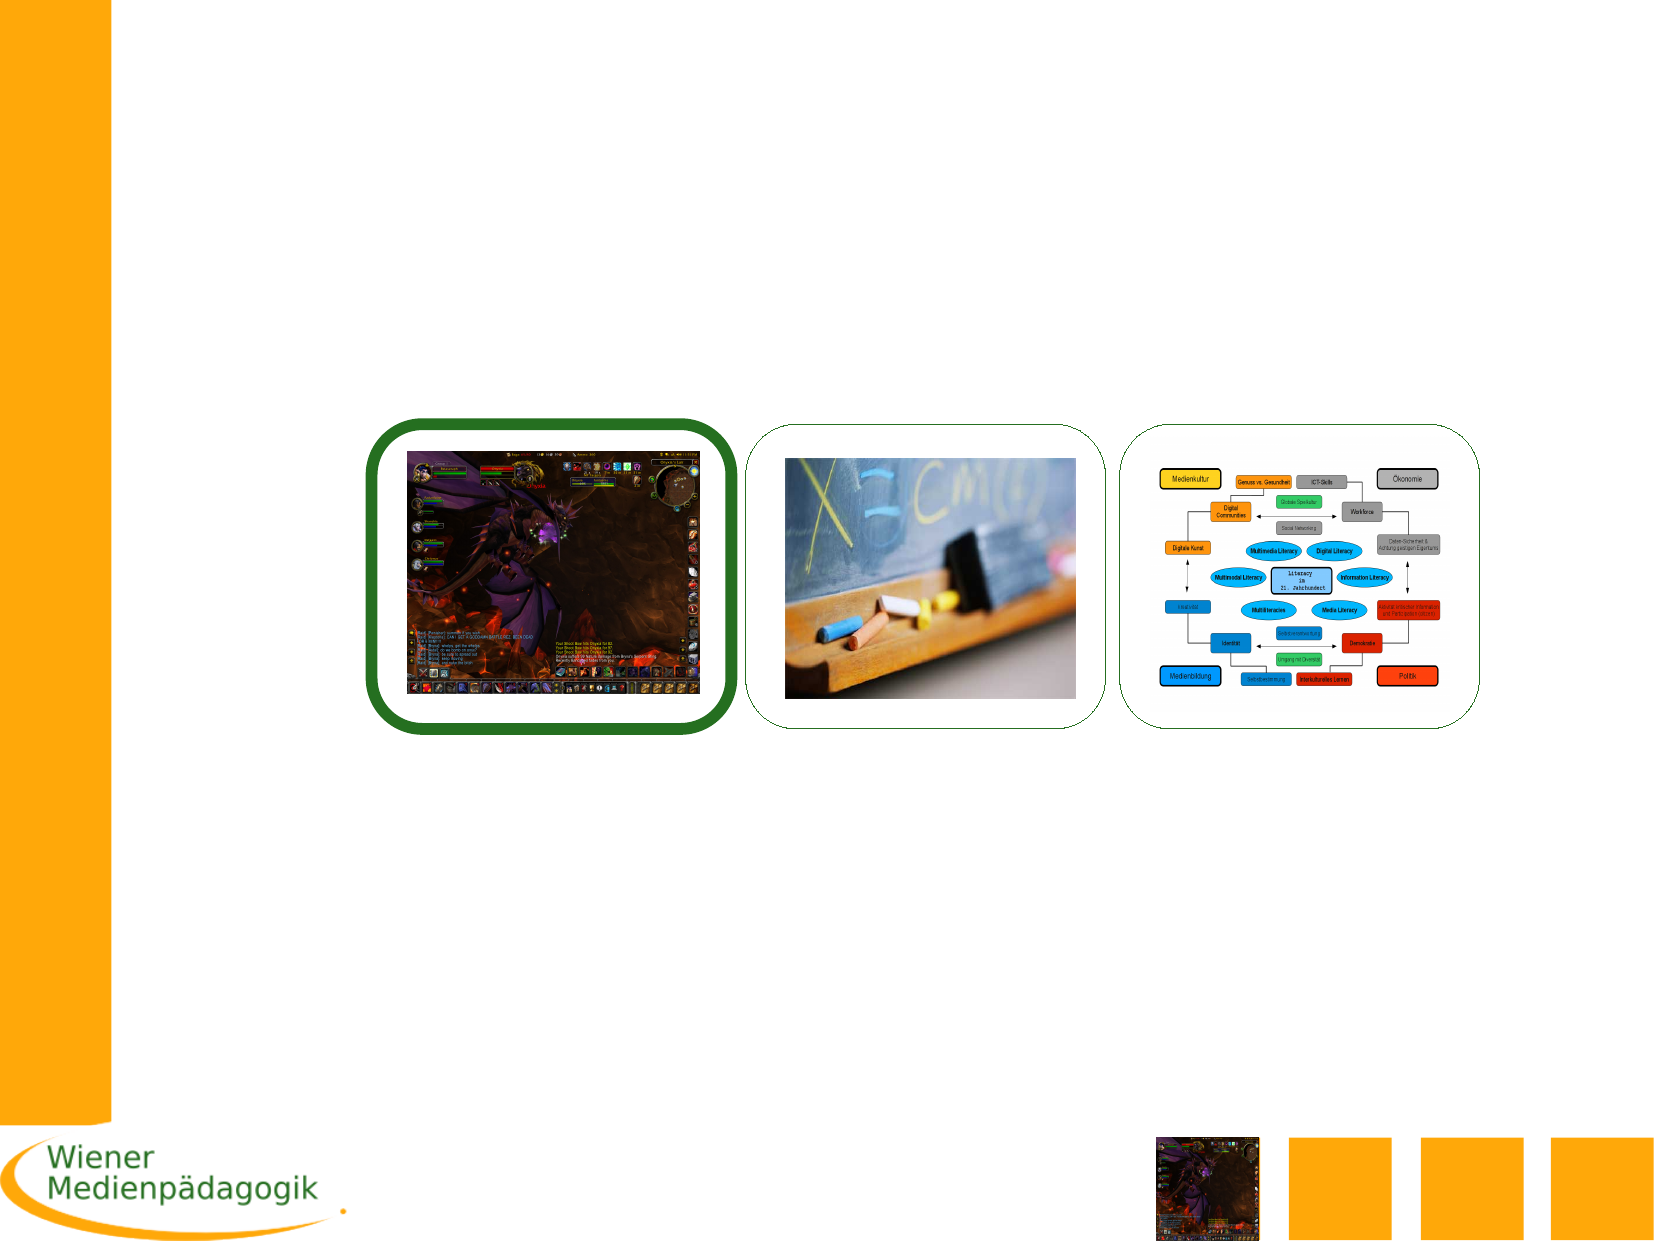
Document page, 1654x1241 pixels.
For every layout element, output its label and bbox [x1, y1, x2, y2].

picture [1156, 1137, 1259, 1241]
picture [1150, 436, 1450, 712]
picture [0, 1114, 398, 1241]
picture [785, 458, 1076, 699]
picture [407, 451, 700, 694]
